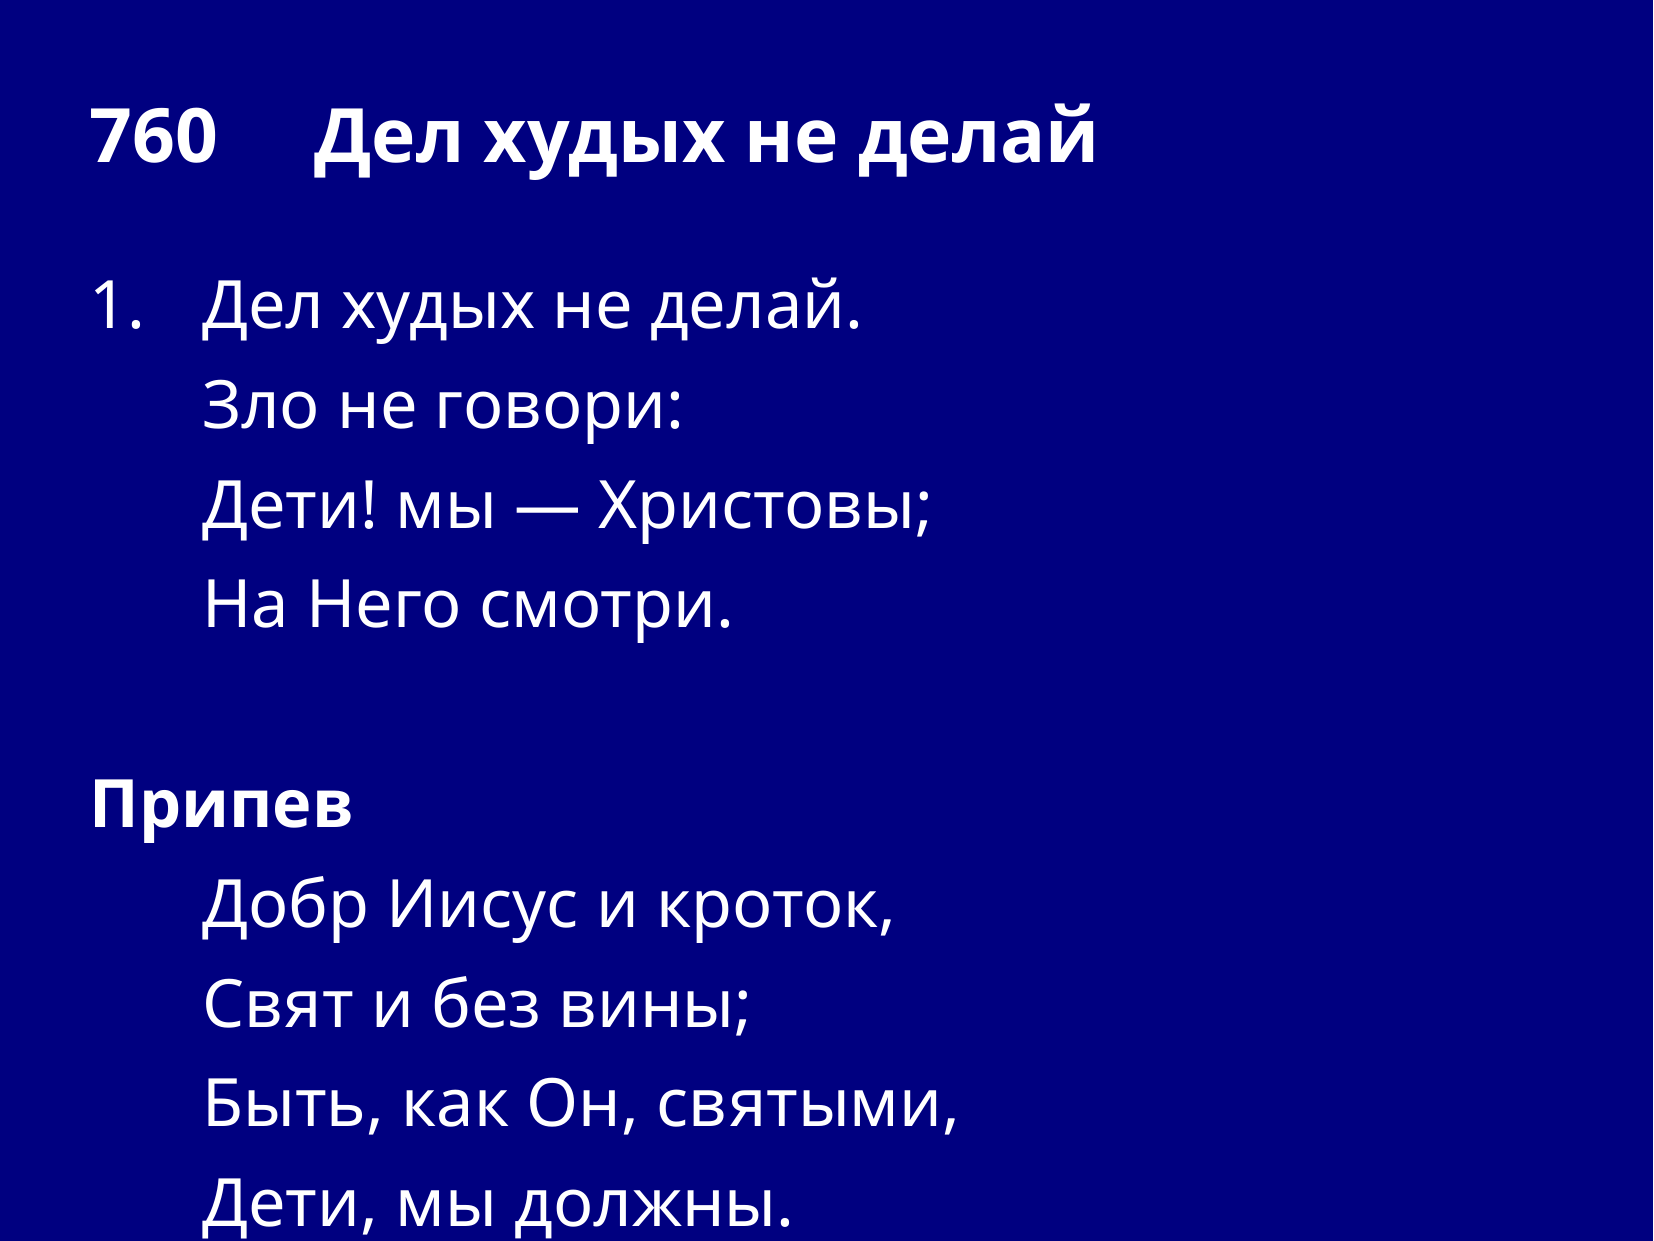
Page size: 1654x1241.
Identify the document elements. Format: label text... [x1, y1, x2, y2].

text_box 760 Дел худых не делай [75, 75, 1576, 188]
text_box 1. Дел худых не делай. Зло не говори: Дети! мы — Христовы; На Него смотри. Припев Добр Иисус и кроток, Свят и без вины; Быть, как Он, святыми, Дети, мы должны. [75, 188, 1576, 1163]
